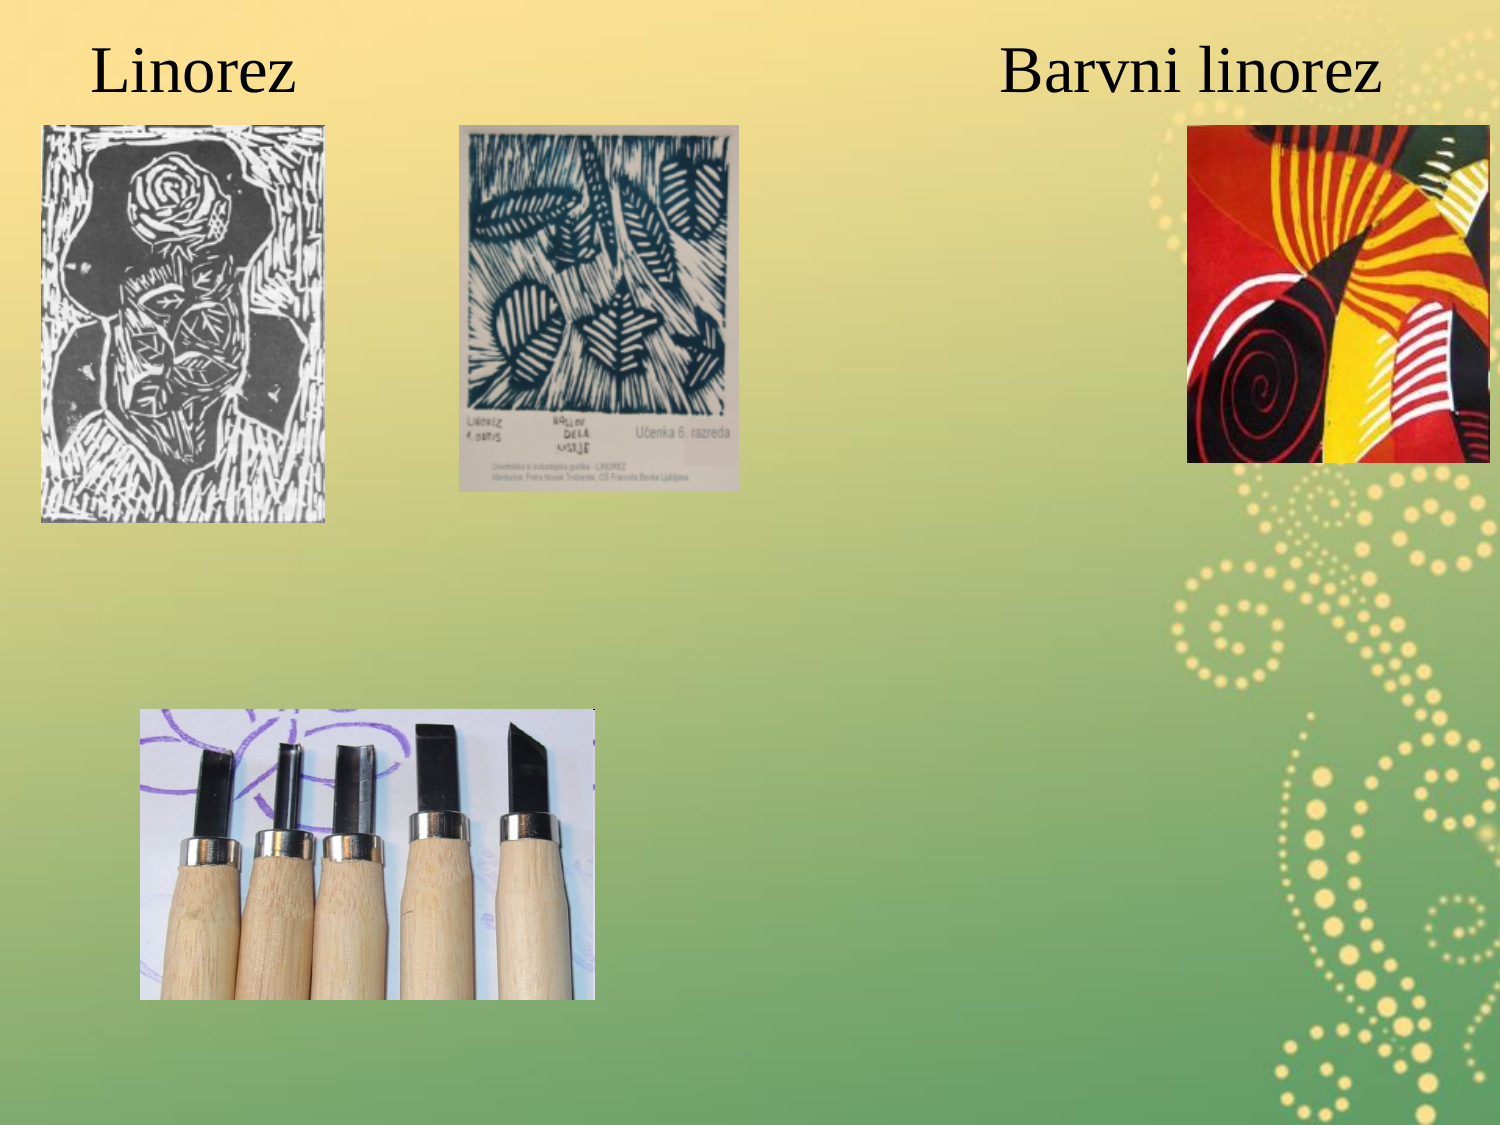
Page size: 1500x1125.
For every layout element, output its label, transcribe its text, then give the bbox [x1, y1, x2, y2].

picture [0, 0, 1500, 1125]
title Linorez Barvni linorez [75, 0, 1426, 160]
text_box [41, 125, 325, 523]
